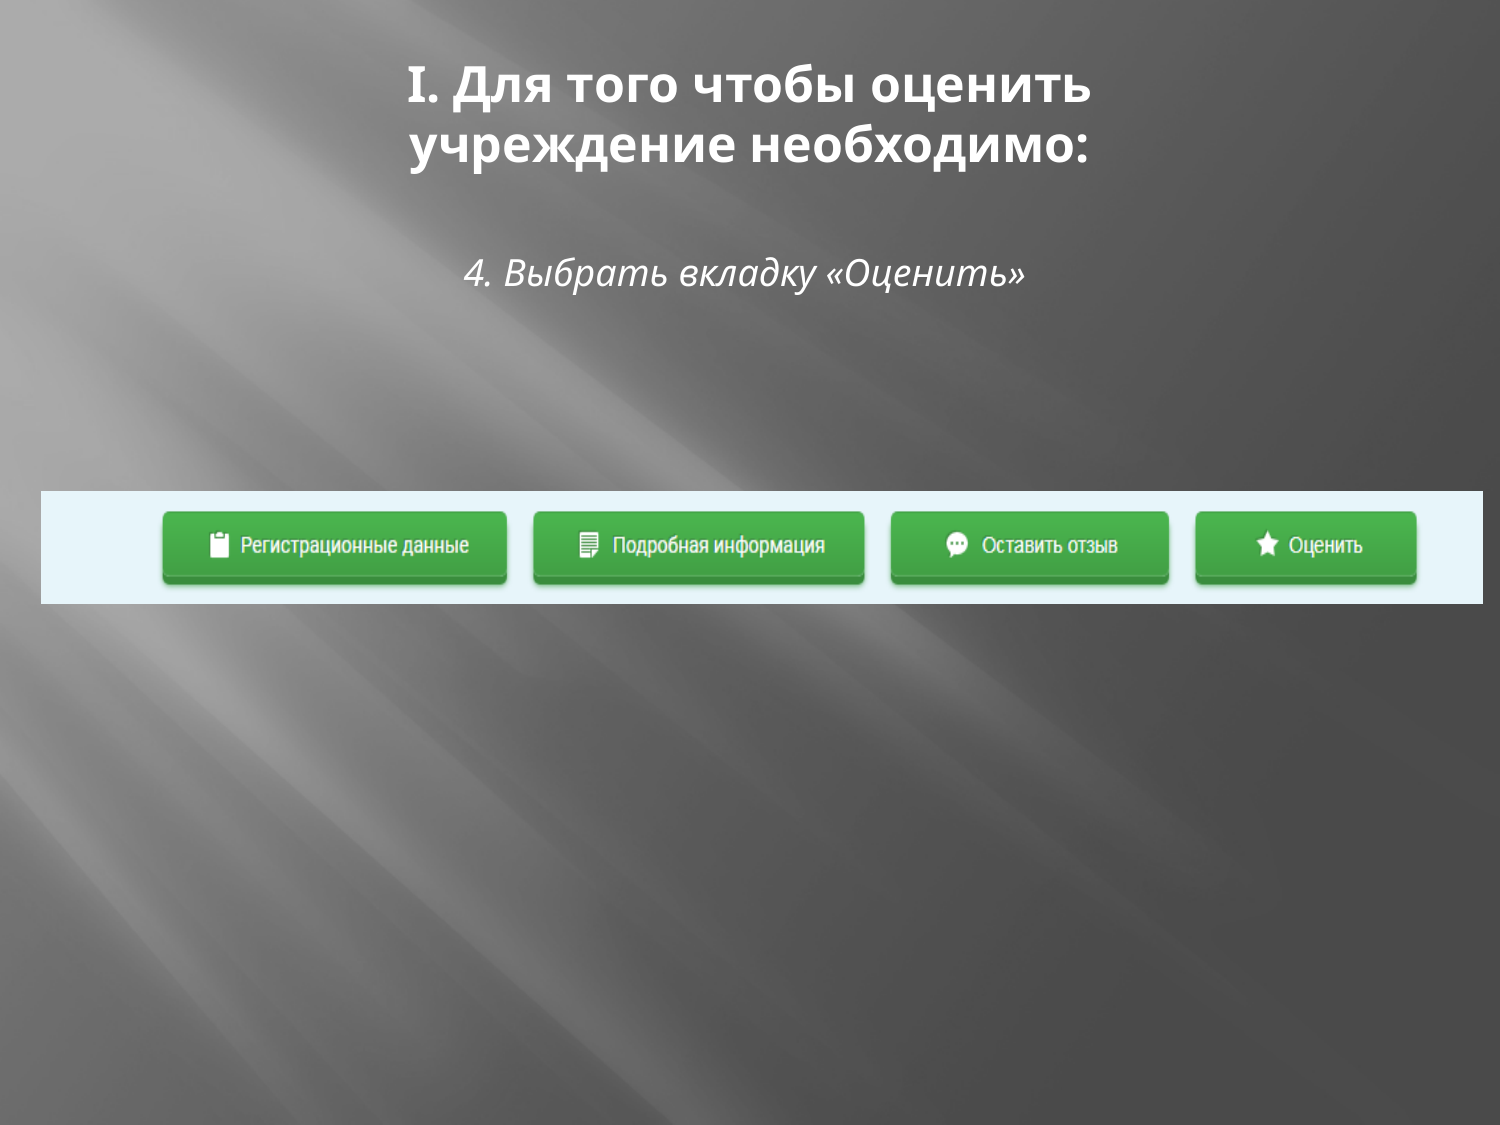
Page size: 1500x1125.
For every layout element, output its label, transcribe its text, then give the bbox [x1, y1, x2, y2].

text_box 4. Выбрать вкладку «Оценить» [374, 196, 1125, 347]
text_box I. Для того чтобы оценить учреждение необходимо: [374, 0, 1125, 180]
picture [0, 0, 1500, 1125]
